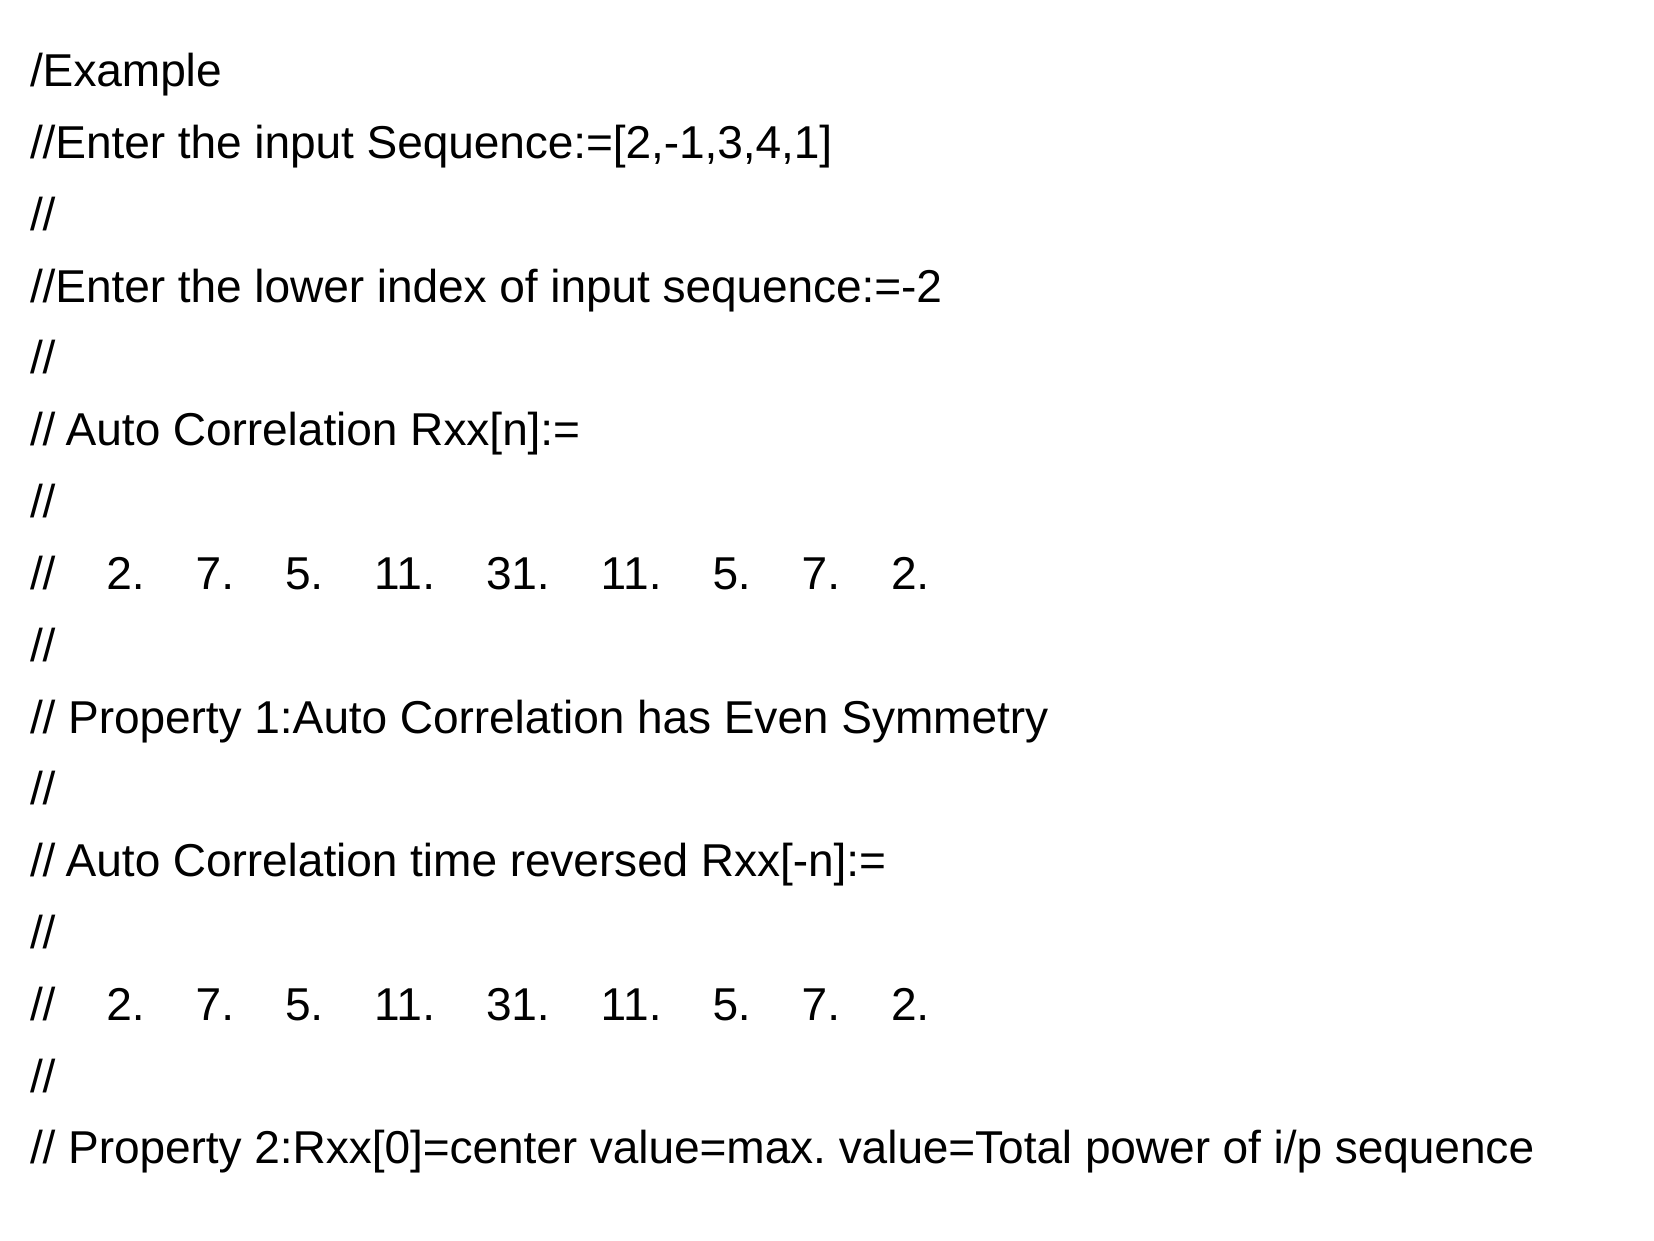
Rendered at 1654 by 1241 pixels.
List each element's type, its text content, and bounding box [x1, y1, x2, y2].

list /Example //Enter the input Sequence:=[2,-1,3,4,1] // //Enter the lower index of input sequence:=-2 // // Auto Correlation Rxx[n]:= // // 2. 7. 5. 11. 31. 11. 5. 7. 2. // // Property 1:Auto Correlation has Even Symmetry // // Auto Correlation time reversed Rxx[-n]:= // // 2. 7. 5. 11. 31. 11. 5. 7. 2. // // Property 2:Rxx[0]=center value=max. value=Total power of i/p sequence [30, 45, 1621, 1186]
